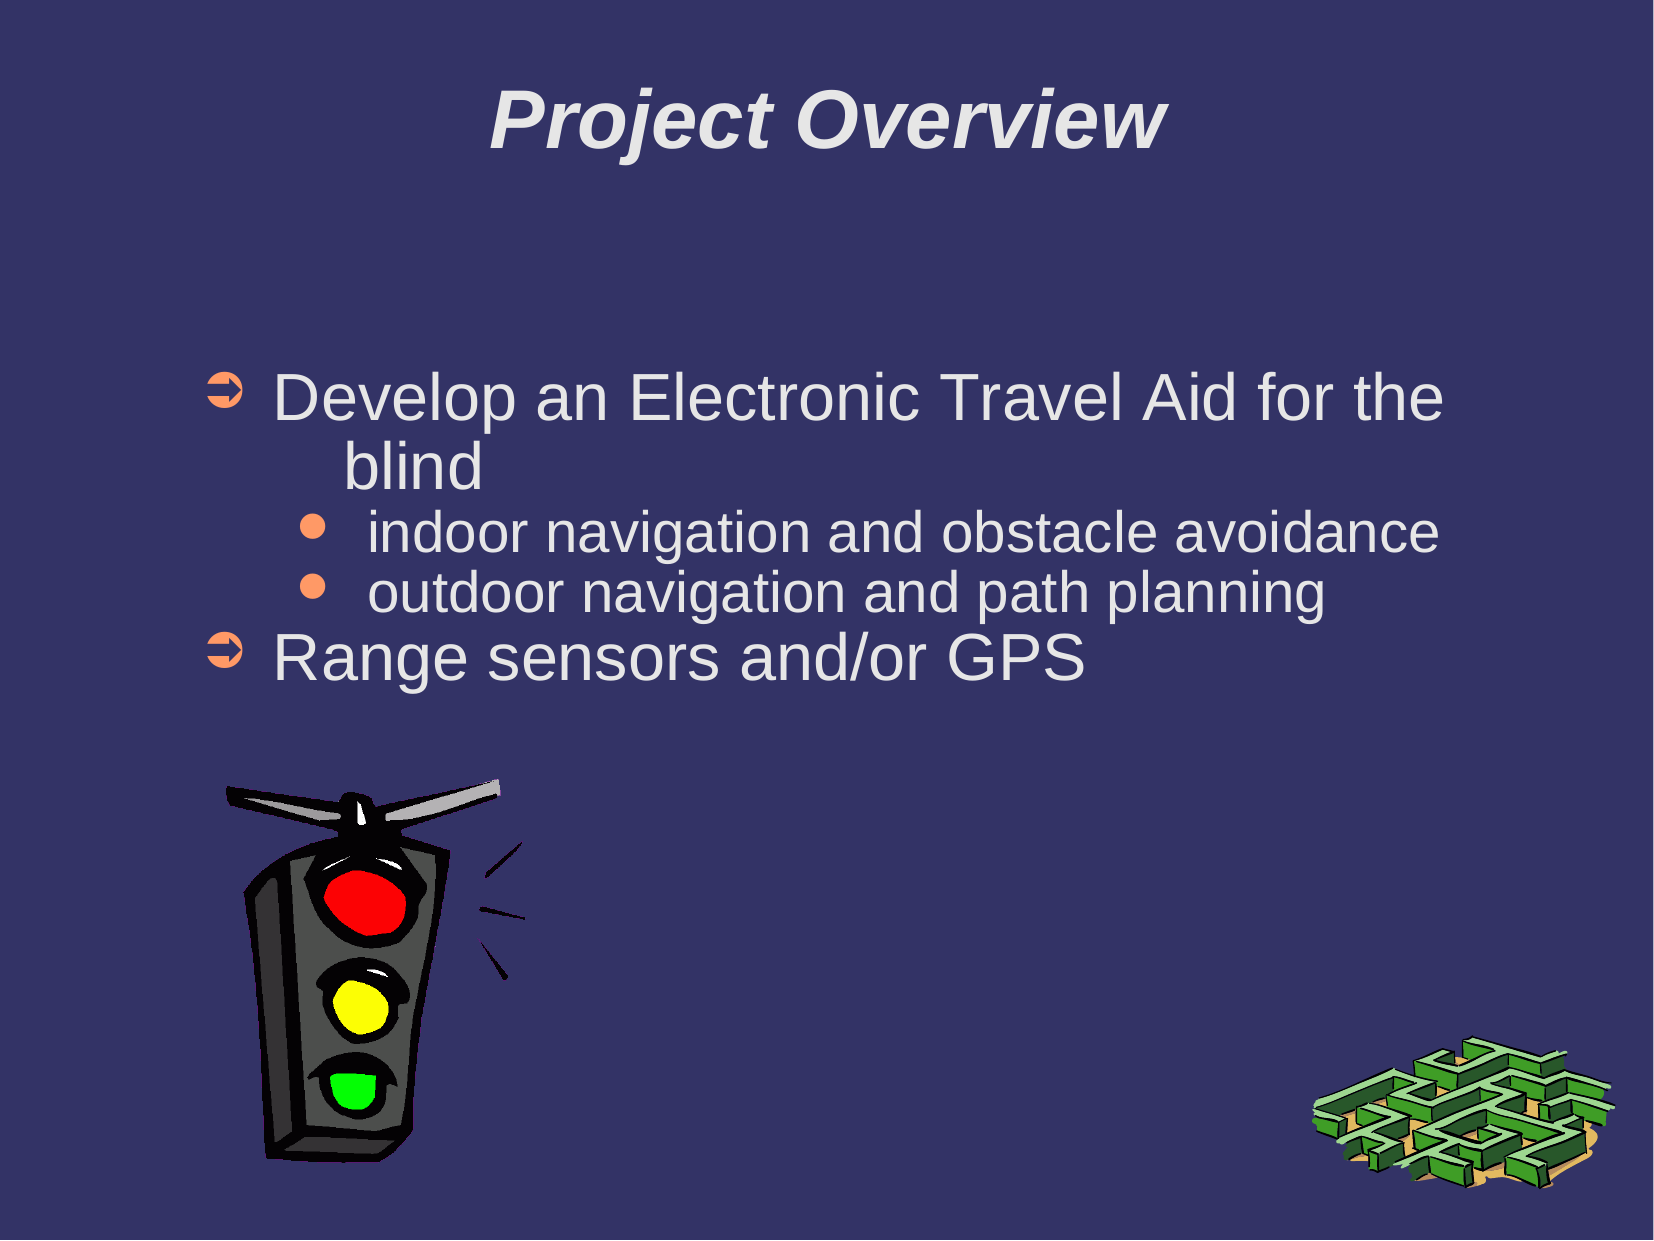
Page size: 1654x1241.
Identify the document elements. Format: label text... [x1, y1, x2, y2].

title Project Overview [121, 19, 1534, 227]
picture [225, 778, 526, 1163]
list Develop an Electronic Travel Aid for the blind indoor navigation and obstacle avoidance outdoor navigation and path planning Range sensors and/or GPS [178, 364, 1570, 1147]
